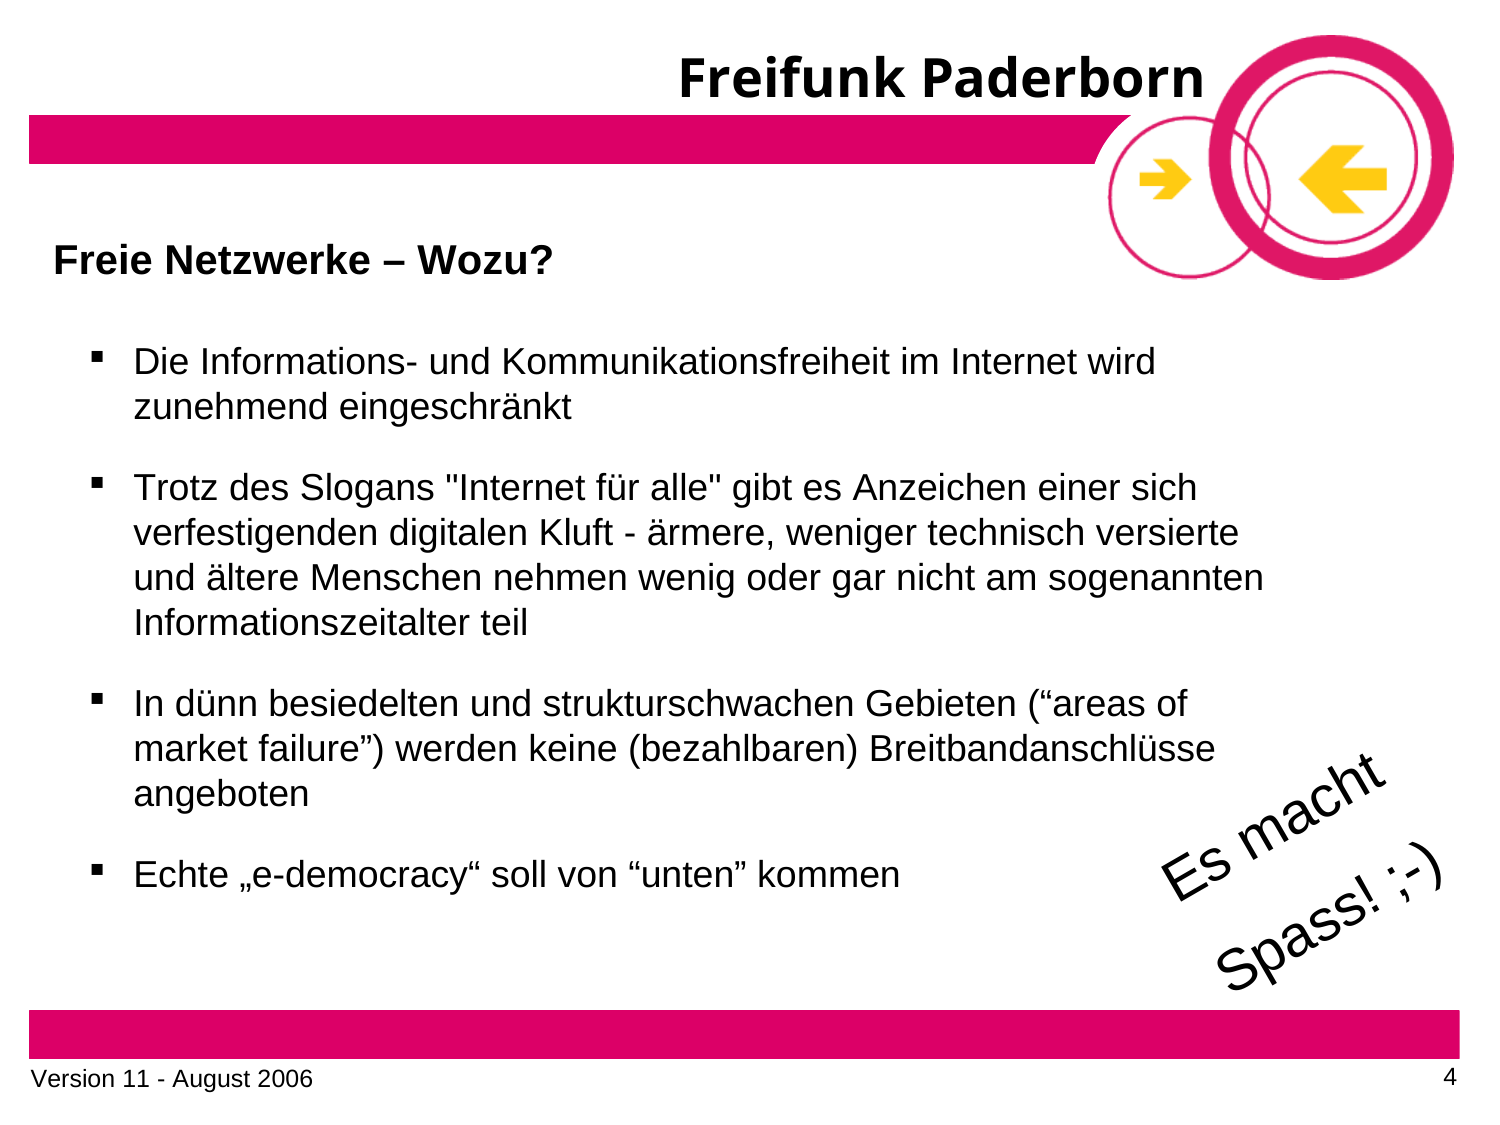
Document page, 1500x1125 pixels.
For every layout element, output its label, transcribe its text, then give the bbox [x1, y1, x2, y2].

text_box Die Informations- und Kommunikationsfreiheit im Internet wird zunehmend eingeschränkt Trotz des Slogans "Internet für alle" gibt es Anzeichen einer sich verfestigenden digitalen Kluft - ärmere, weniger technisch versierte und ältere Menschen nehmen wenig oder gar nicht am sogenannten Informationszeitalter teil In dünn besiedelten und strukturschwachen Gebieten (“areas of market failure”) werden keine (bezahlbaren) Breitbandanschlüsse angeboten Echte „e-democracy“ soll von “unten” kommen [59, 337, 1288, 985]
picture [1107, 35, 1454, 280]
text_box Freie Netzwerke – Wozu? [53, 233, 1046, 313]
text_box Es macht Spass! ;-) [1123, 685, 1500, 1019]
